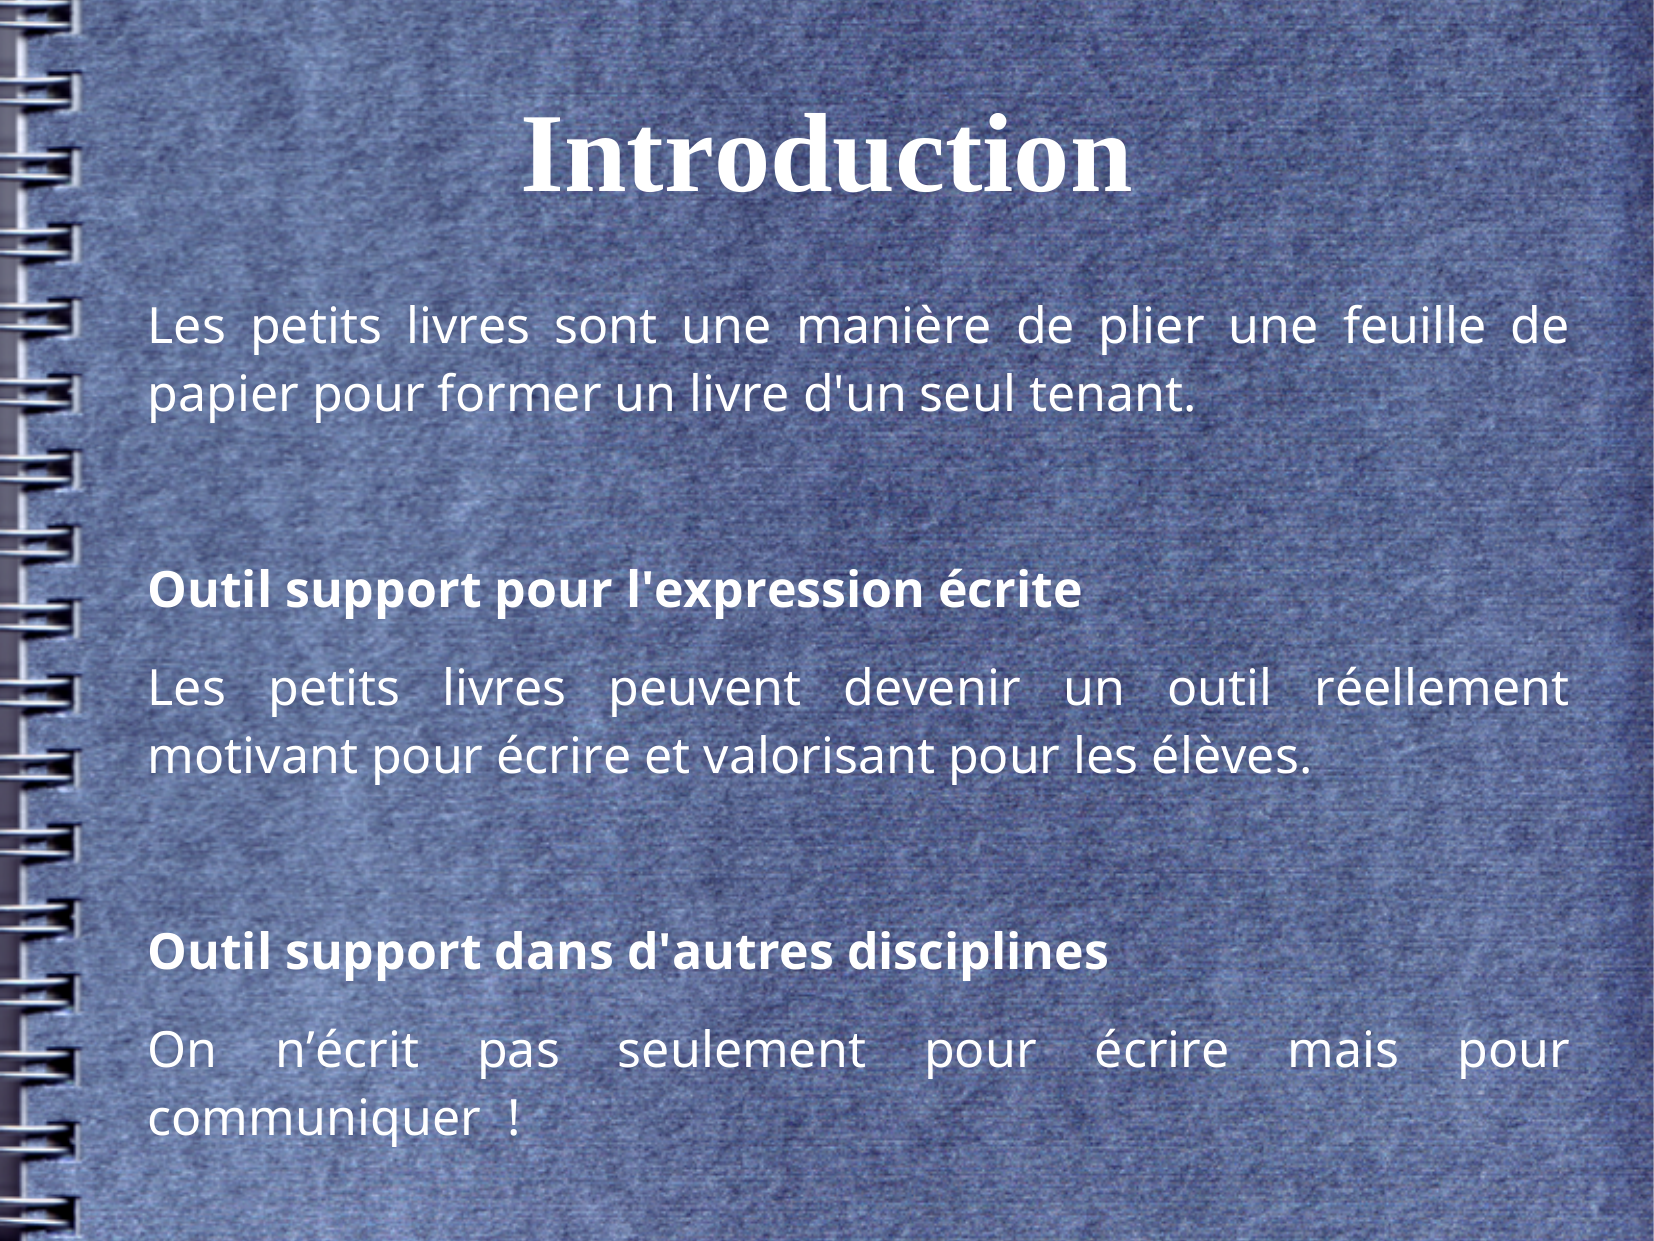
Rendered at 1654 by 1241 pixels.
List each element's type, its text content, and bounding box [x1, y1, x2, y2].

title Introduction [82, 49, 1571, 257]
list Les petits livres sont une manière de plier une feuille de papier pour former un livre d'un seul tenant. Outil support pour l'expression écrite Les petits livres peuvent devenir un outil réellement motivant pour écrire et valorisant pour les élèves. Outil support dans d'autres disciplines On n’écrit pas seulement pour écrire mais pour communiquer ! [147, 290, 1571, 1109]
picture [0, 0, 1654, 1241]
